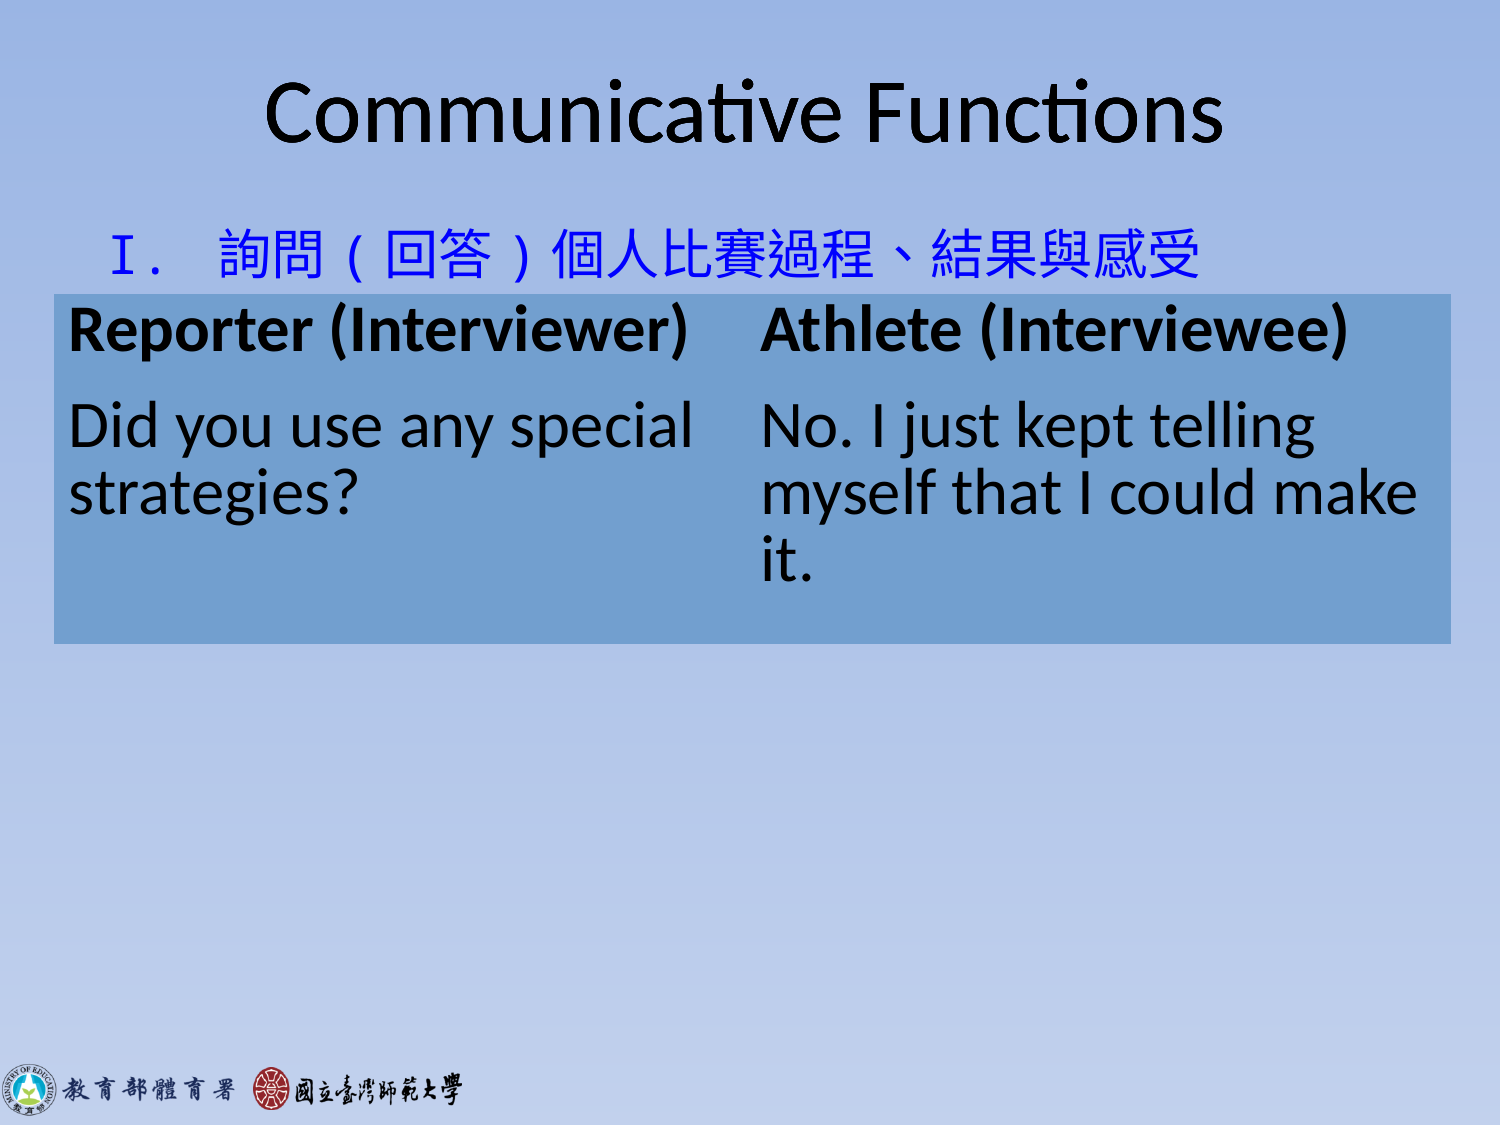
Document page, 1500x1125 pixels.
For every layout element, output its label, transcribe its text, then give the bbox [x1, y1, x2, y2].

table_cell Did you use any special strategies? [54, 390, 746, 644]
table_cell No. I just kept telling myself that I could make it. [746, 390, 1451, 644]
list I. 詢問(回答)個人比賽過程、結果與感受 [35, 212, 1430, 956]
table_header Athlete (Interviewee) [746, 294, 1451, 390]
table_header Reporter (Interviewer) [54, 294, 746, 390]
title Communicative Functions [70, 11, 1421, 200]
